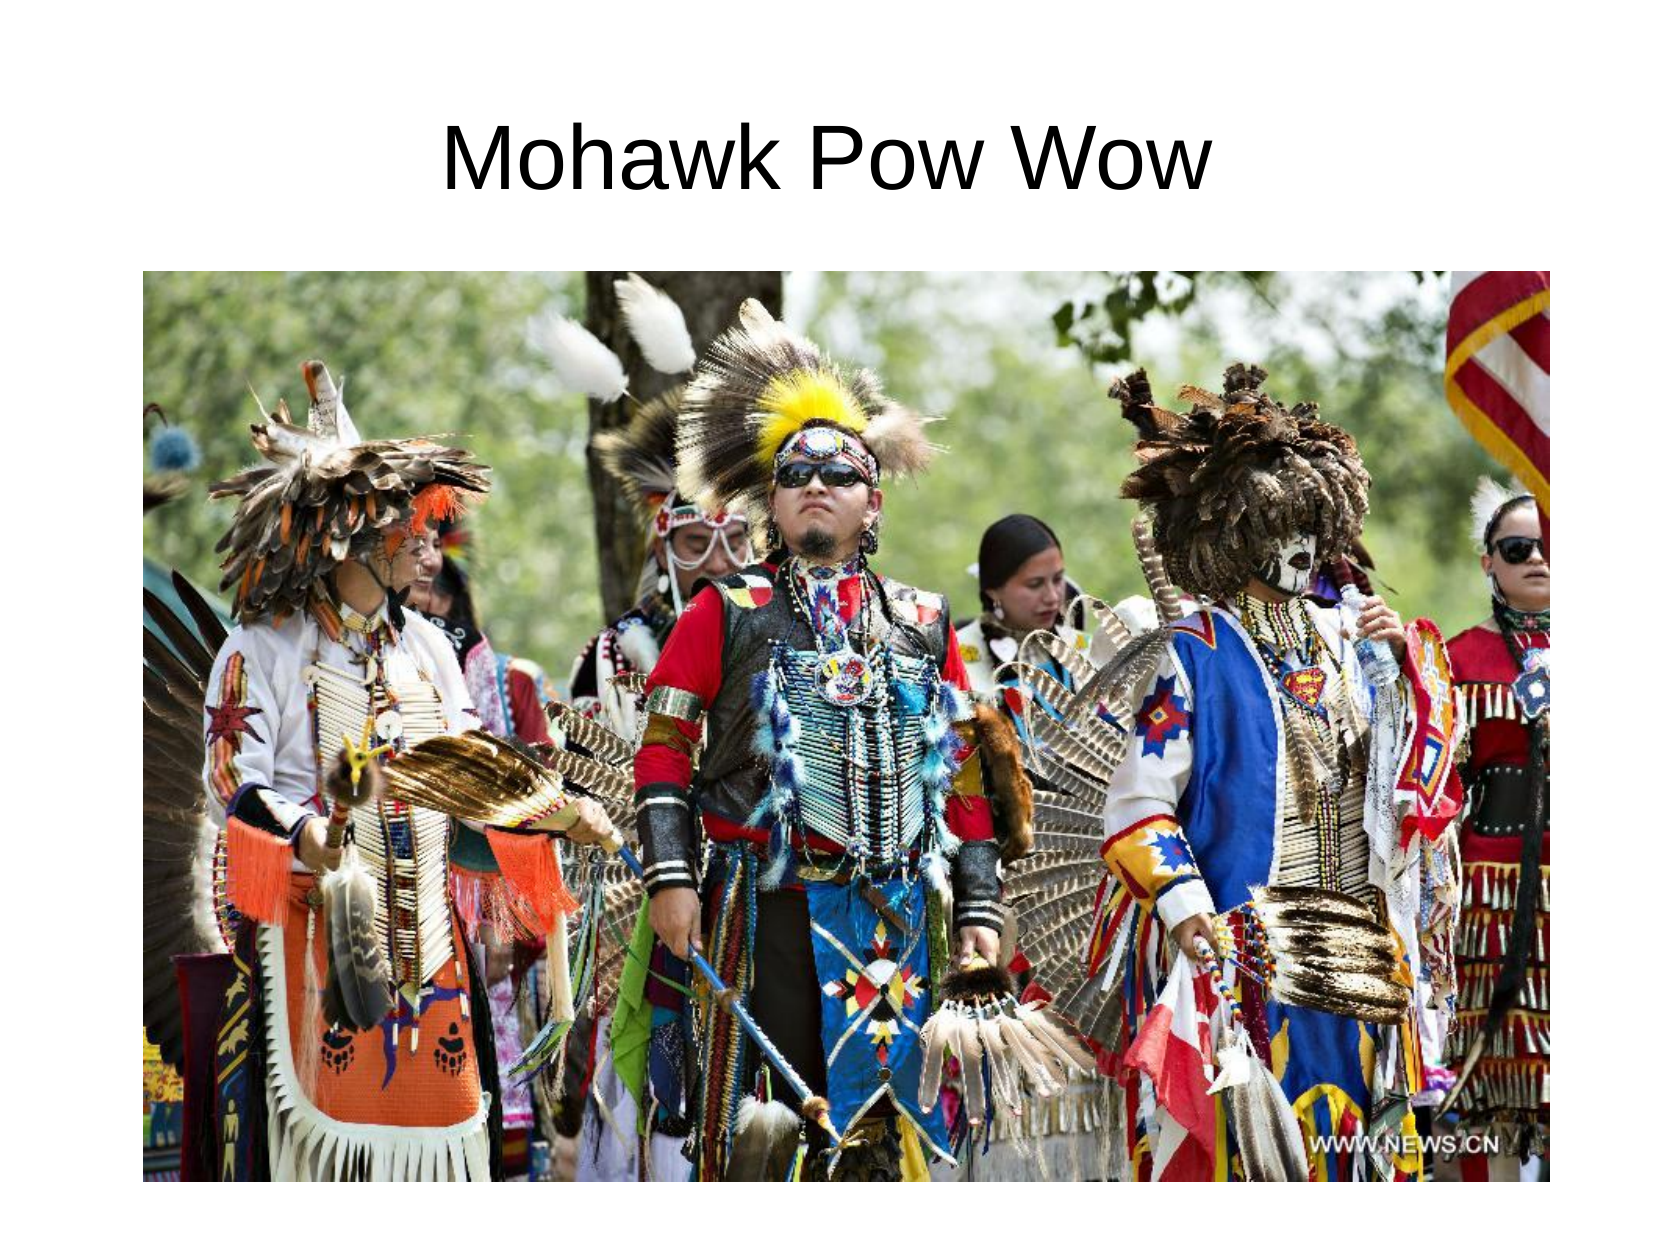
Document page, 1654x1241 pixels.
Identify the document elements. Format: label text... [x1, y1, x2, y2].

title Mohawk Pow Wow [82, 49, 1571, 257]
picture [143, 271, 1550, 1182]
